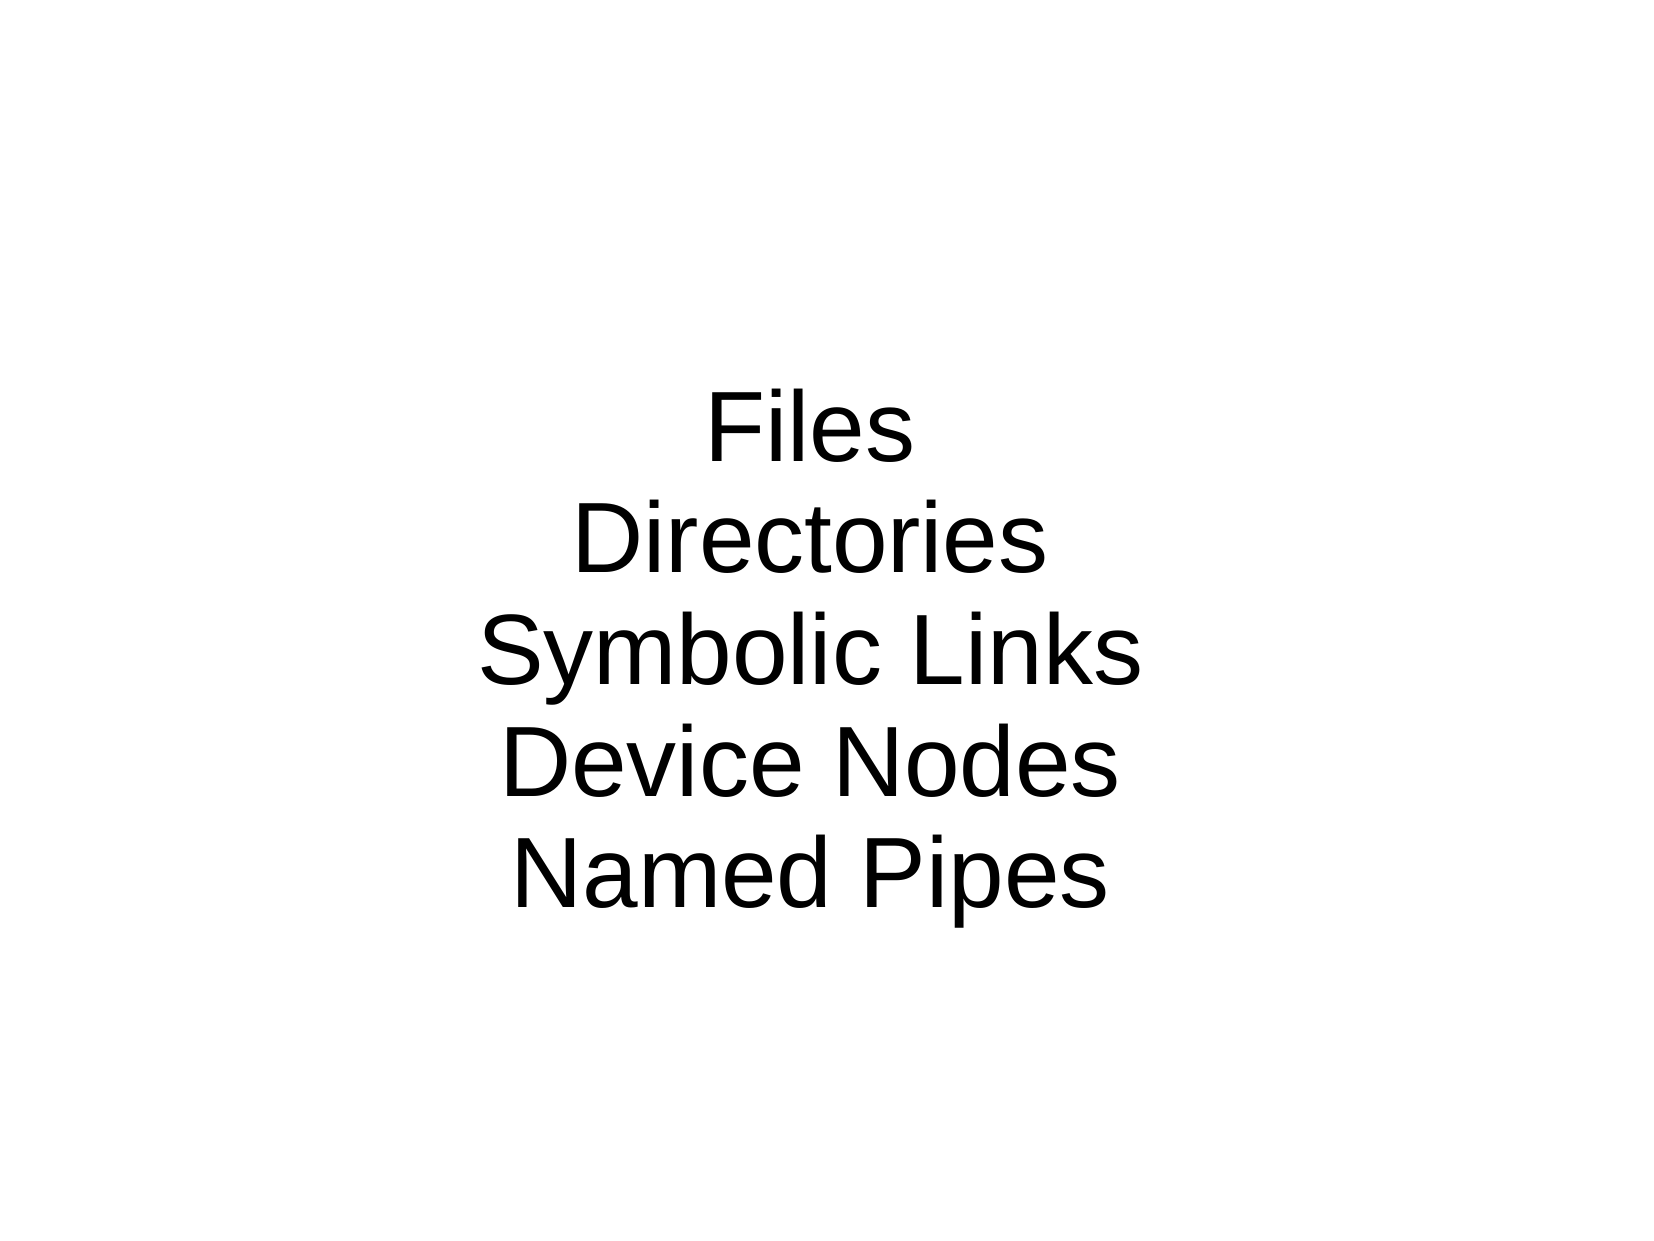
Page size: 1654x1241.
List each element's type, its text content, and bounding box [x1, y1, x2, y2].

text_box Files Directories Symbolic Links Device Nodes Named Pipes [82, 290, 1538, 1010]
